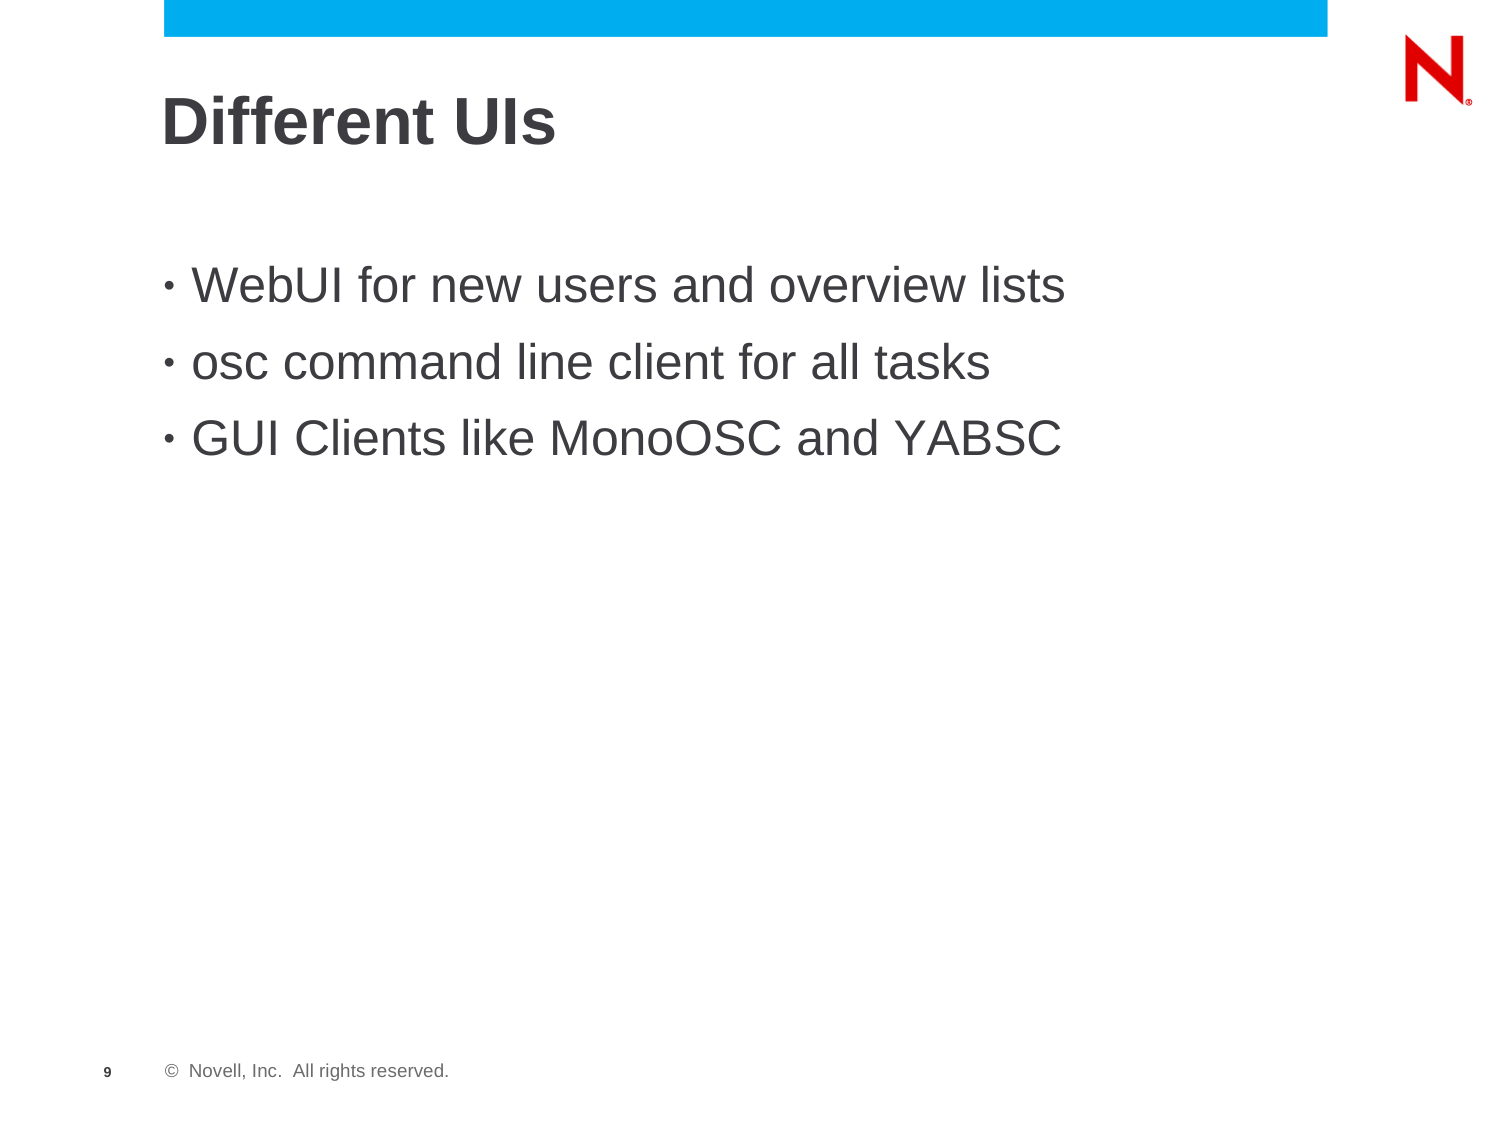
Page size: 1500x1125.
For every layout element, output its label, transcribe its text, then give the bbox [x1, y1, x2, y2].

picture [1403, 32, 1473, 107]
list WebUI for new users and overview lists osc command line client for all tasks GUI Clients like MonoOSC and YABSC [163, 254, 1404, 986]
title Different UIs [161, 41, 1383, 205]
